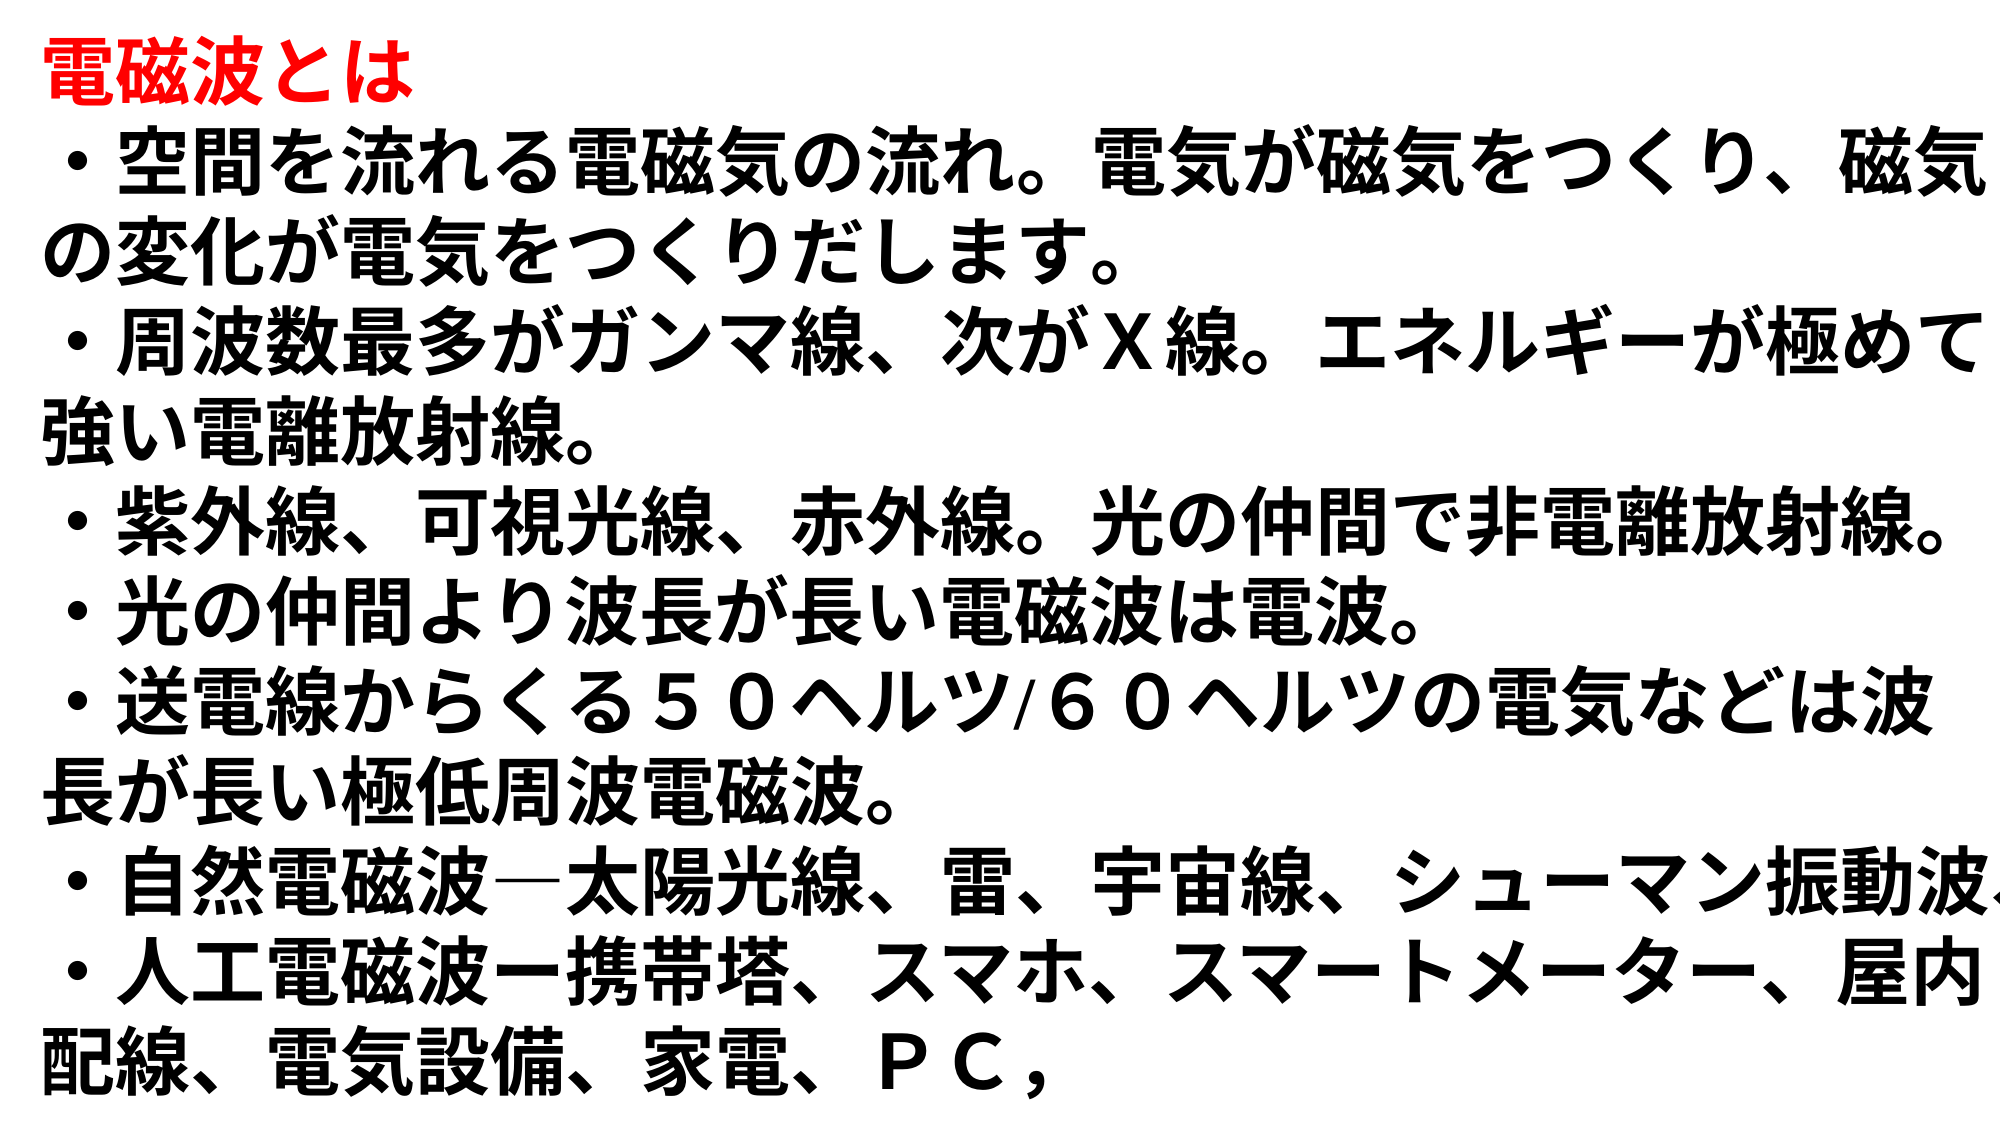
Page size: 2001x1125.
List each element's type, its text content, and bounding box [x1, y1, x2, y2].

text_box 電磁波とは ・空間を流れる電磁気の流れ。電気が磁気をつくり、磁気の変化が電気をつくりだします。 ・周波数最多がガンマ線、次がＸ線。エネルギーが極めて強い電離放射線。 ・紫外線、可視光線、赤外線。光の仲間で非電離放射線。 ・光の仲間より波長が長い電磁波は電波。 ・送電線からくる５０ヘルツ/６０ヘルツの電気などは波長が長い極低周波電磁波。 ・自然電磁波―太陽光線、雷、宇宙線、シューマン振動波、 ・人工電磁波ー携帯塔、スマホ、スマートメーター、屋内配線、電気設備、家電、ＰＣ， [25, 17, 2000, 1123]
